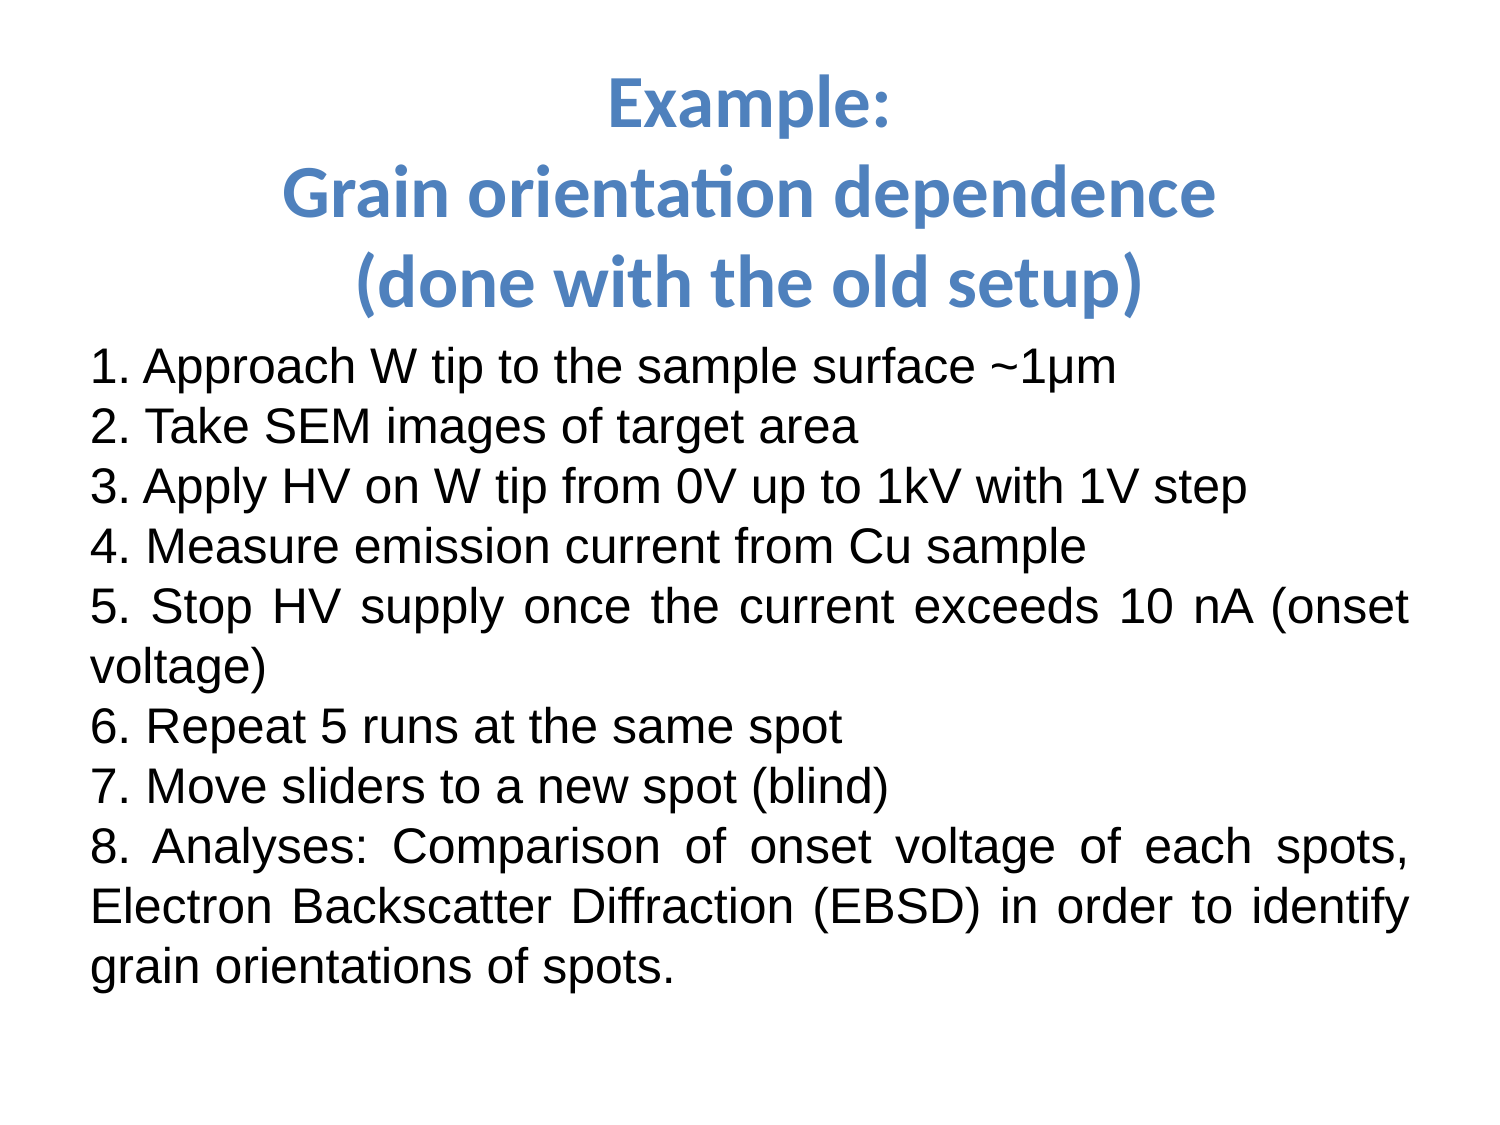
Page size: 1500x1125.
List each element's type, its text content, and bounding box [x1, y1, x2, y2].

text_box Example: Grain orientation dependence (done with the old setup) [0, 45, 1500, 233]
text_box 1. Approach W tip to the sample surface ~1μm 2. Take SEM images of target area 3. Apply HV on W tip from 0V up to 1kV with 1V step 4. Measure emission current from Cu sample 5. Stop HV supply once the current exceeds 10 nA (onset voltage) 6. Repeat 5 runs at the same spot 7. Move sliders to a new spot (blind) 8. Analyses: Comparison of onset voltage of each spots, Electron Backscatter Diffraction (EBSD) in order to identify grain orientations of spots. [75, 326, 1425, 1059]
